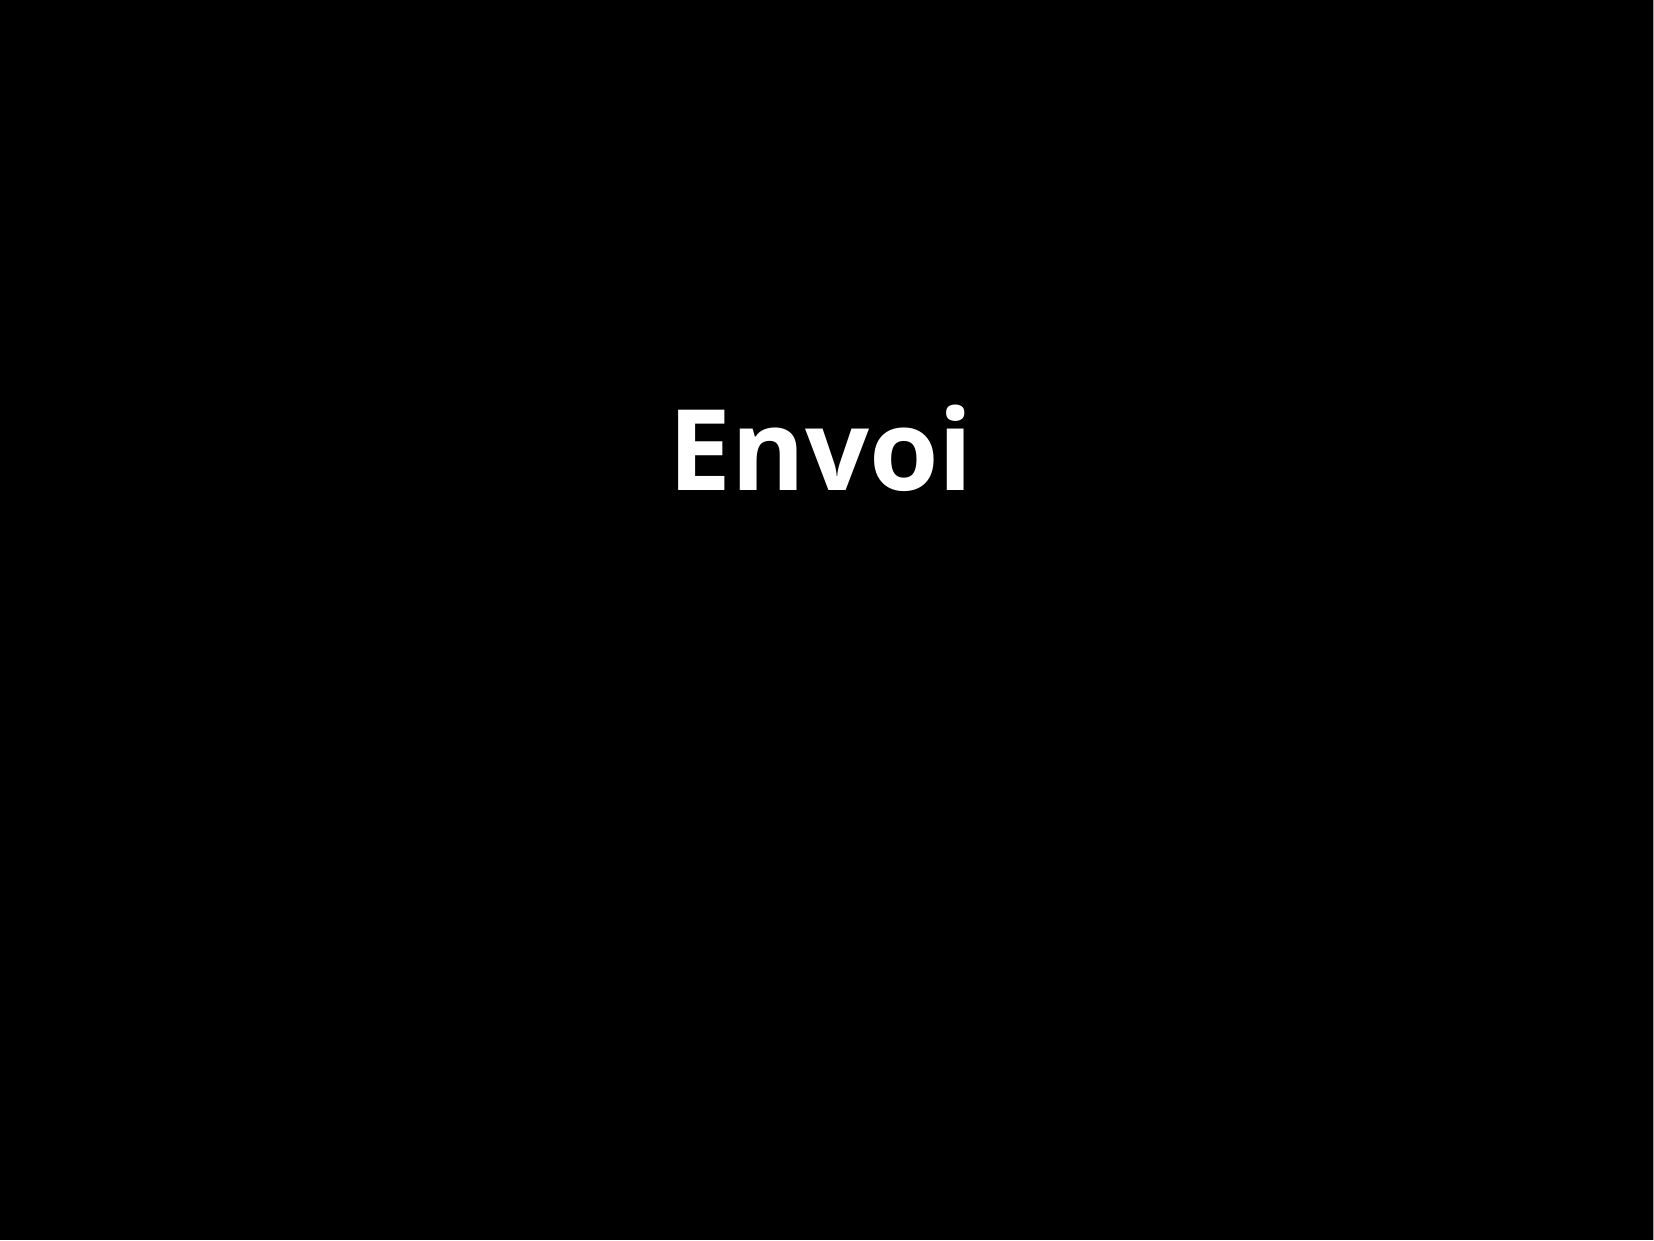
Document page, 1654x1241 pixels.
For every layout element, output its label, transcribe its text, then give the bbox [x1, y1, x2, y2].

subtitle Envoi [35, 43, 1607, 1004]
